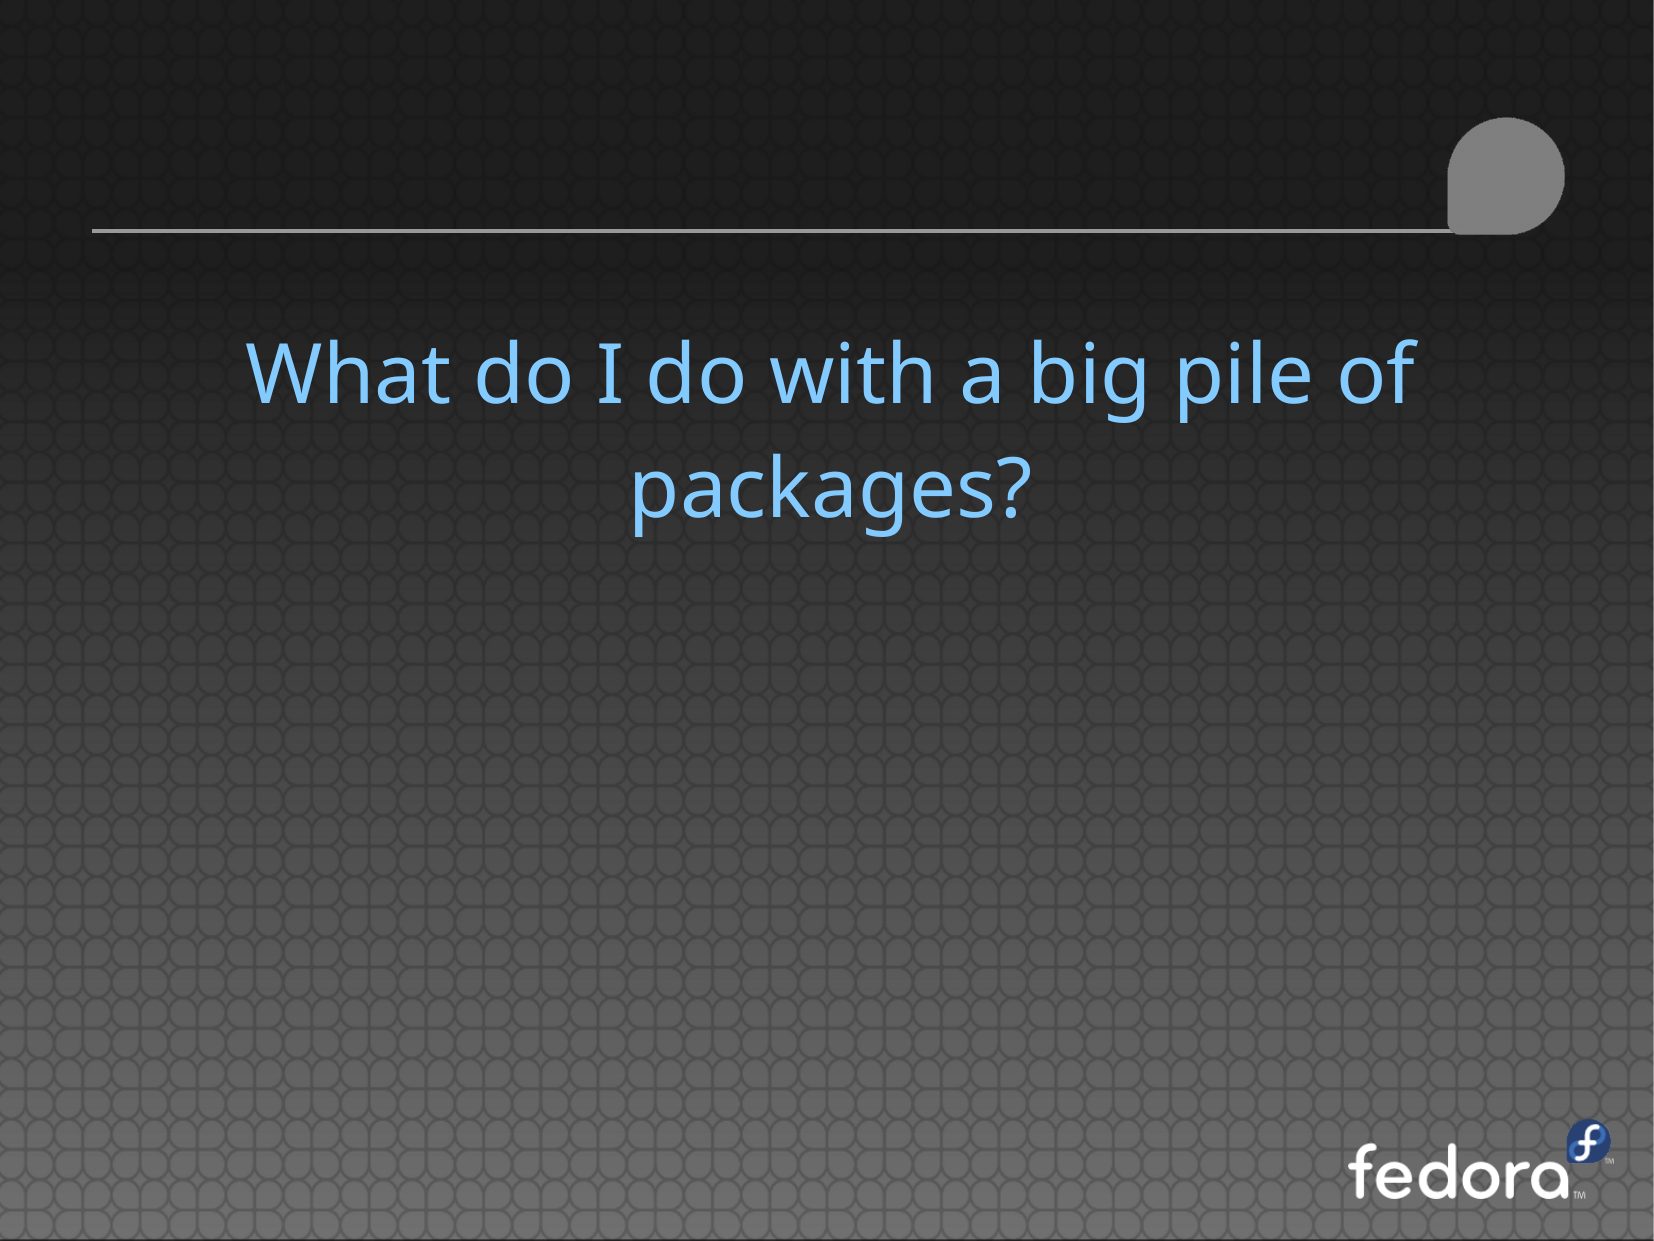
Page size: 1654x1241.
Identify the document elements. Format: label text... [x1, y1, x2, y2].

picture [0, 0, 1654, 1241]
subtitle What do I do with a big pile of packages? [86, 112, 1576, 744]
